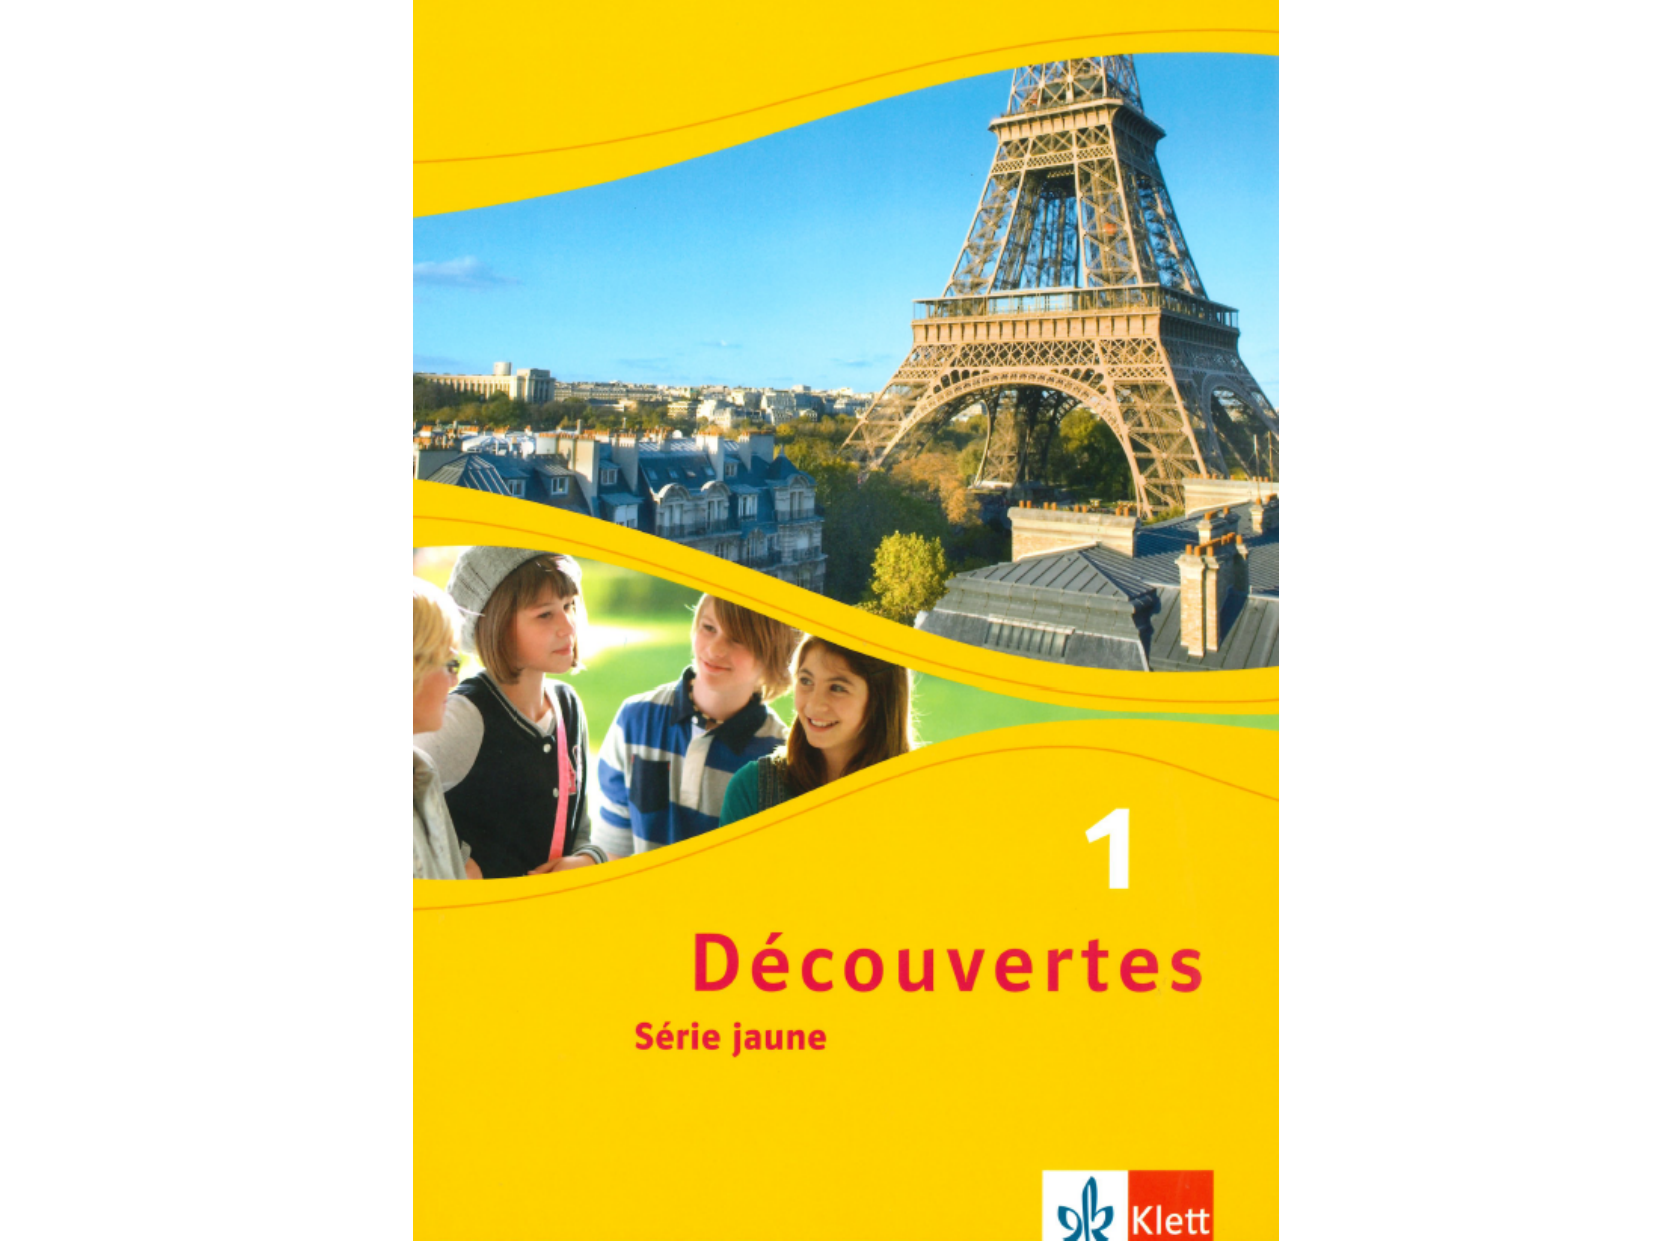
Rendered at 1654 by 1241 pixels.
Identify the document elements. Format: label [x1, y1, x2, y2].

picture [413, 0, 1279, 1241]
